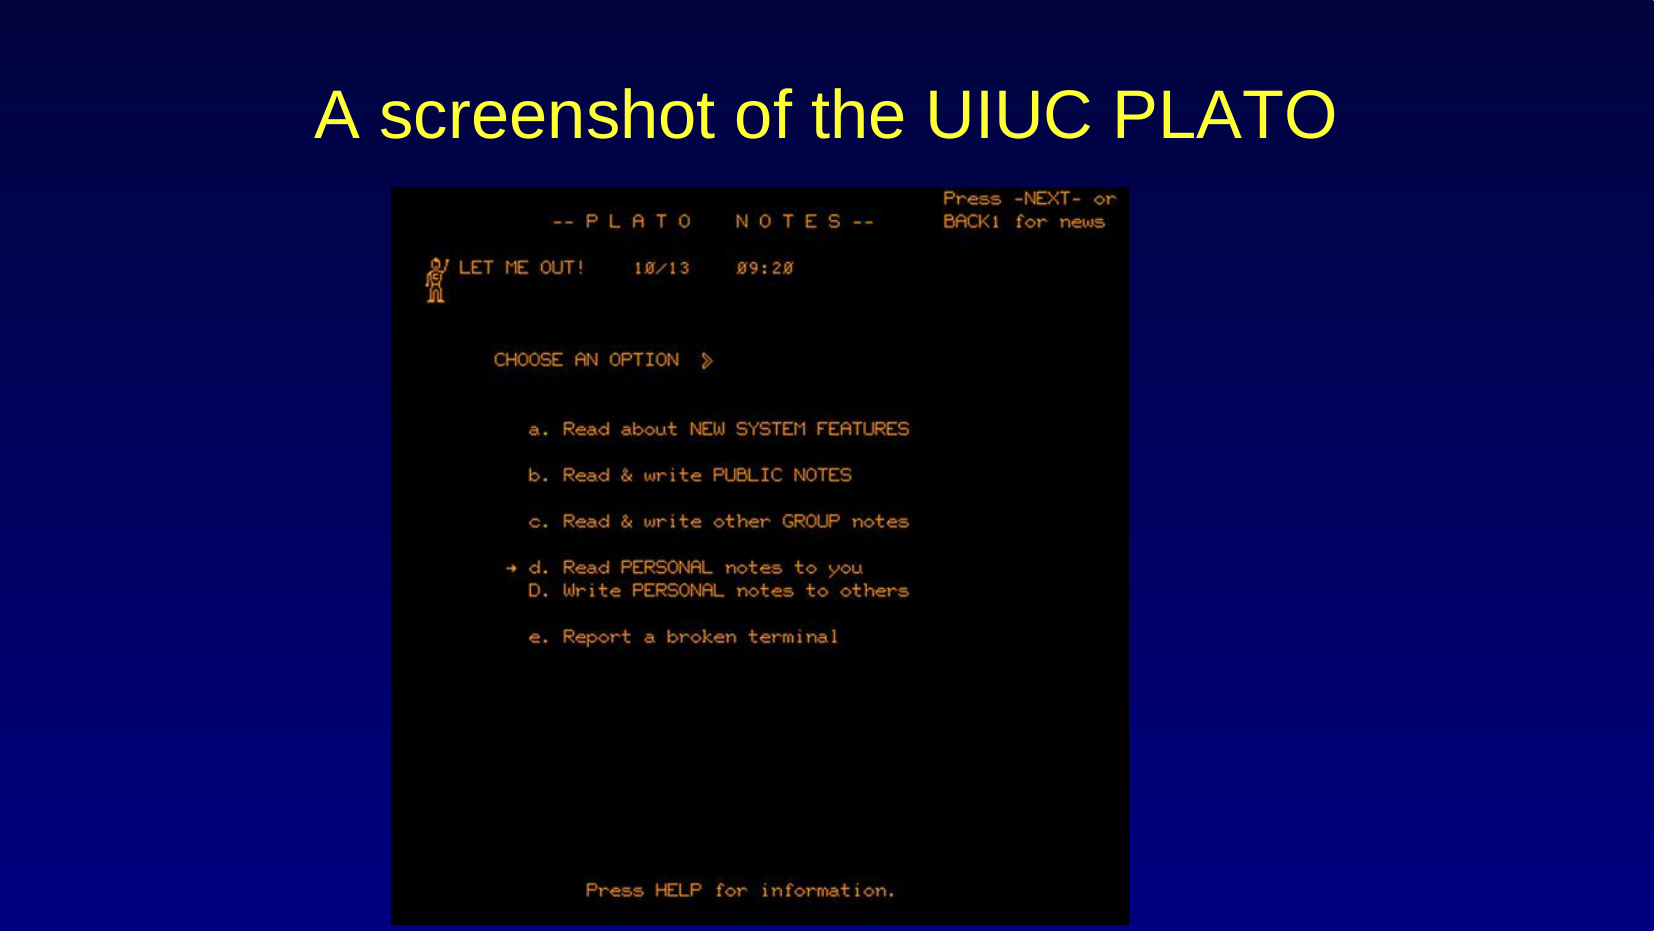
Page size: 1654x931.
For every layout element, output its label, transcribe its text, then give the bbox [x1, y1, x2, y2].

title A screenshot of the UIUC PLATO [82, 37, 1571, 193]
picture [391, 187, 1129, 925]
